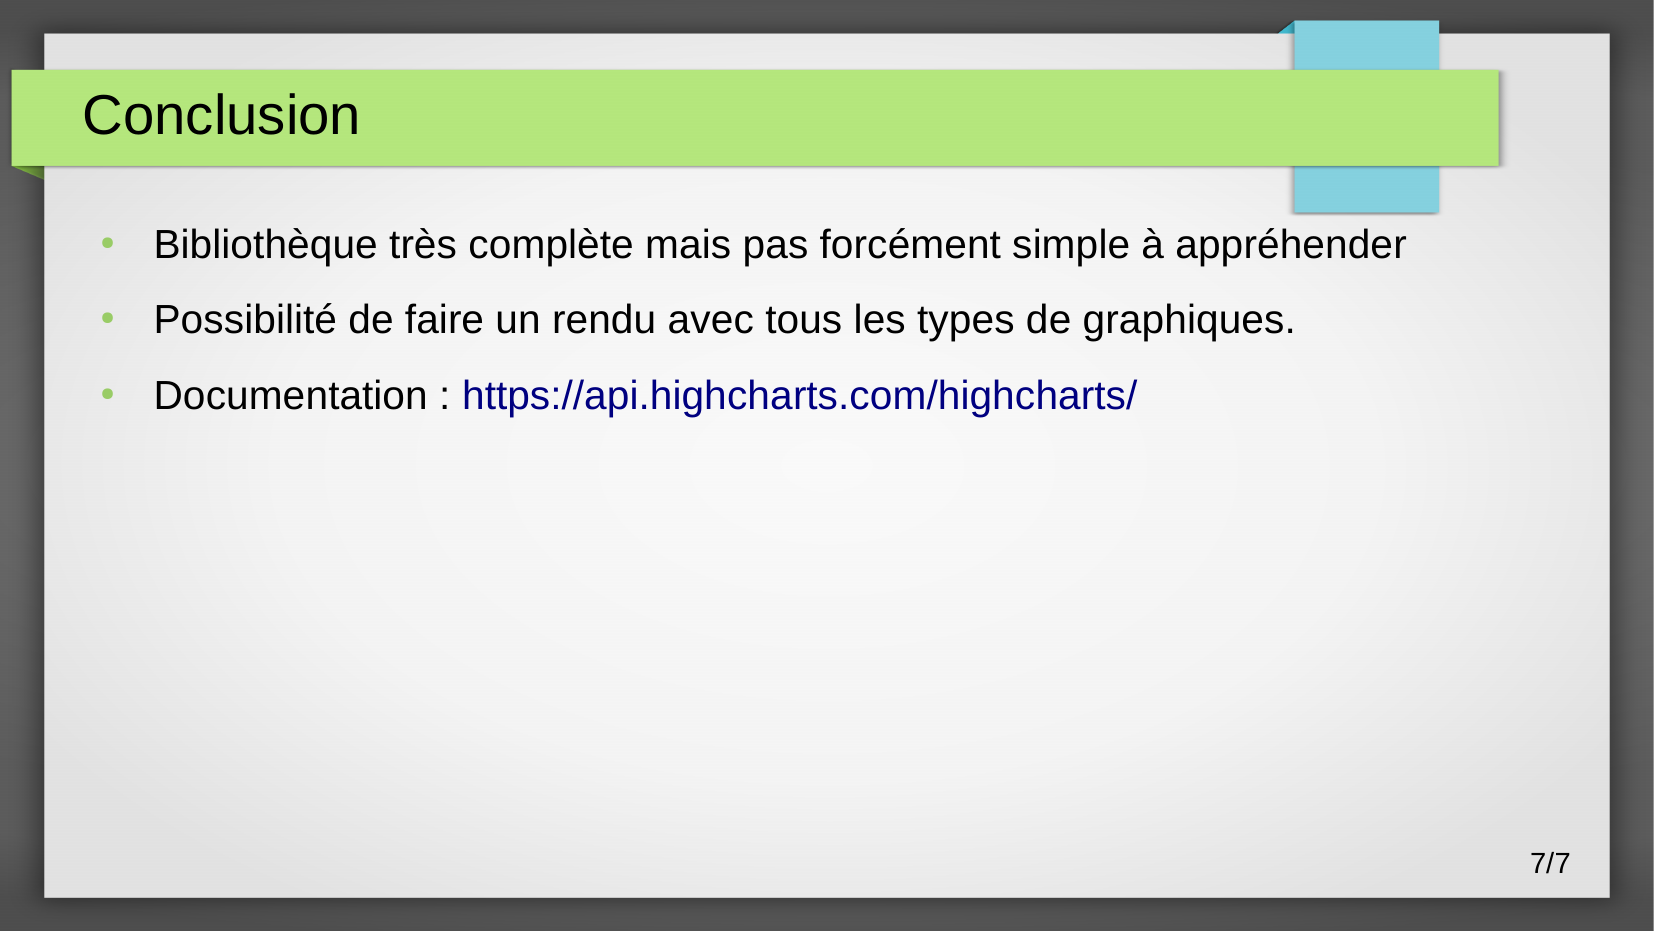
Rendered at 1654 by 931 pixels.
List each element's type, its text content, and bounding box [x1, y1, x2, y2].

list Bibliothèque très complète mais pas forcément simple à appréhender Possibilité de faire un rendu avec tous les types de graphiques. Documentation : https://api.highcharts.com/highcharts/ [82, 221, 1571, 761]
picture [0, 0, 1654, 931]
title Conclusion [82, 70, 1264, 160]
